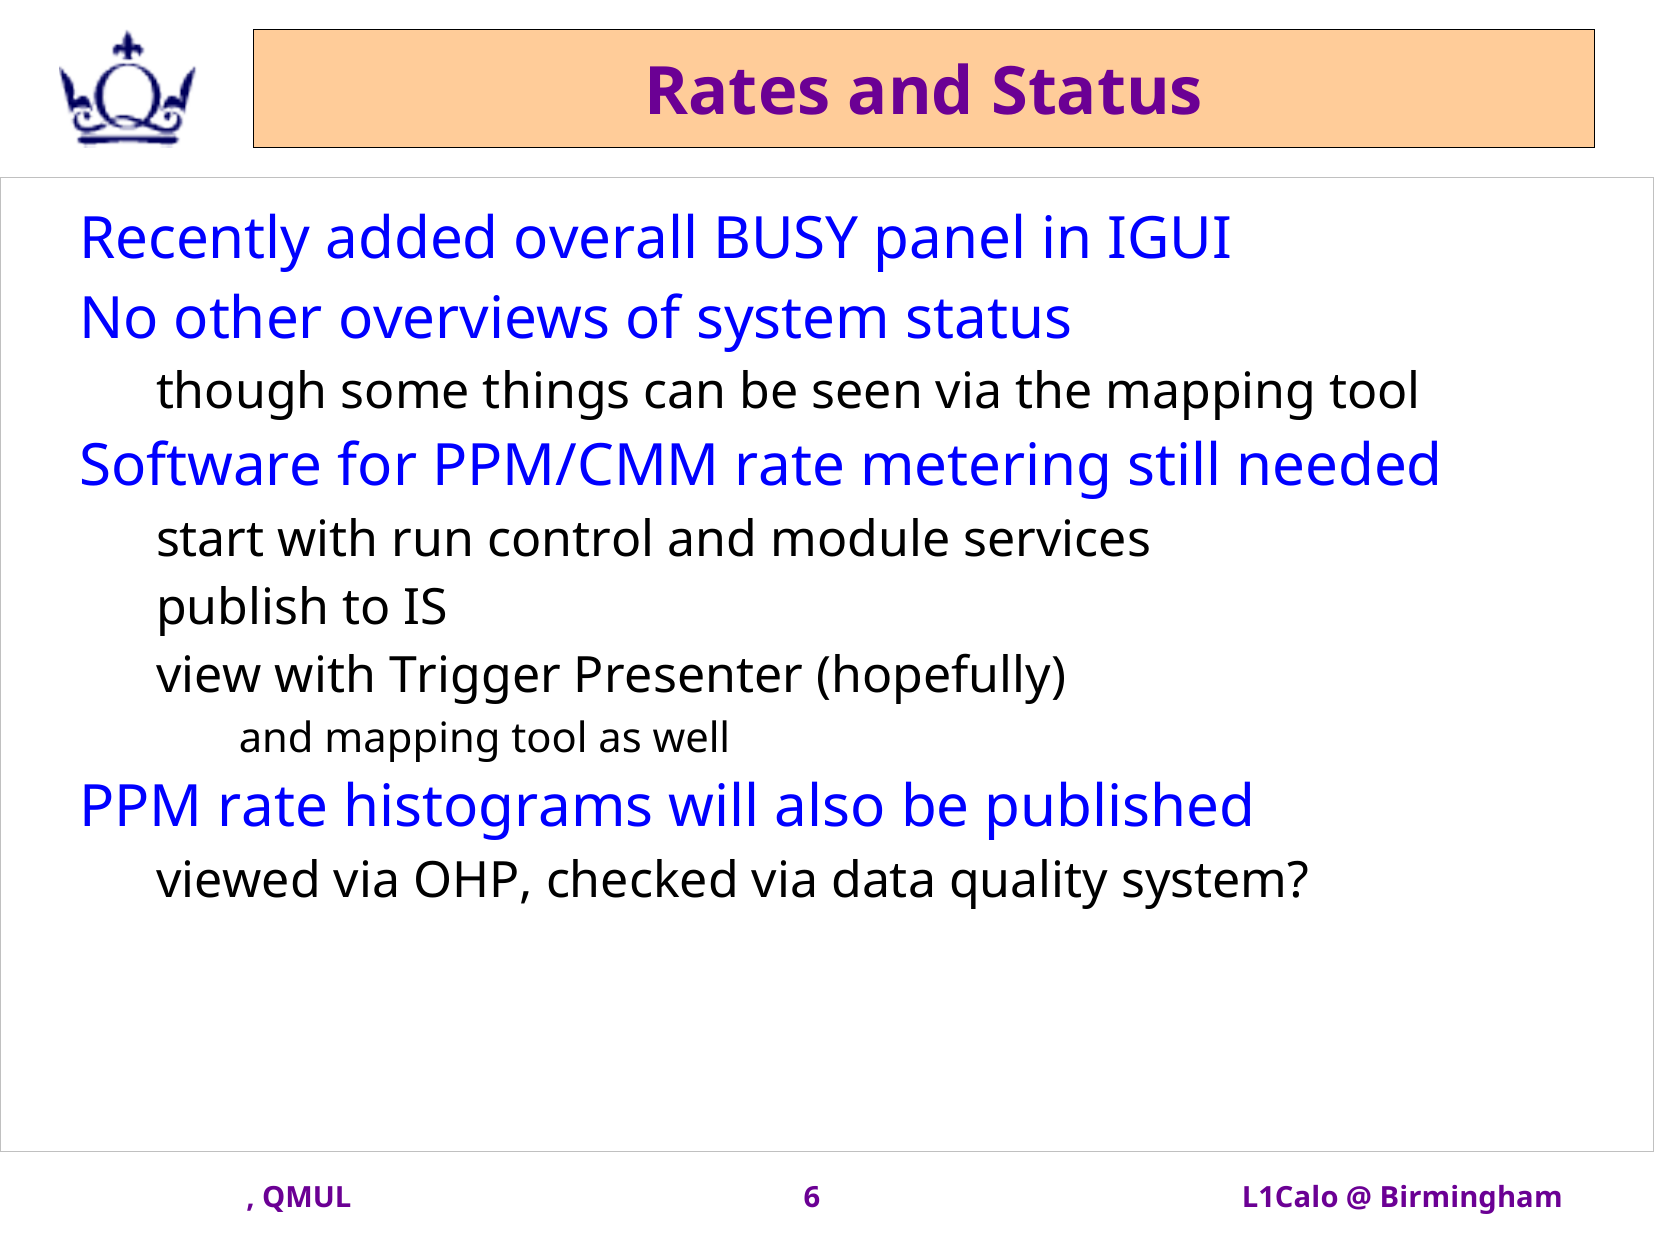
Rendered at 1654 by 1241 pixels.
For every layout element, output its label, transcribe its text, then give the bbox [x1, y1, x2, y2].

picture [59, 29, 200, 148]
title Rates and Status [253, 29, 1595, 148]
list Recently added overall BUSY panel in IGUI No other overviews of system status though some things can be seen via the mapping tool Software for PPM/CMM rate metering still needed start with run control and module services publish to IS view with Trigger Presenter (hopefully) and mapping tool as well PPM rate histograms will also be published viewed via OHP, checked via data quality system? [61, 196, 1605, 1117]
